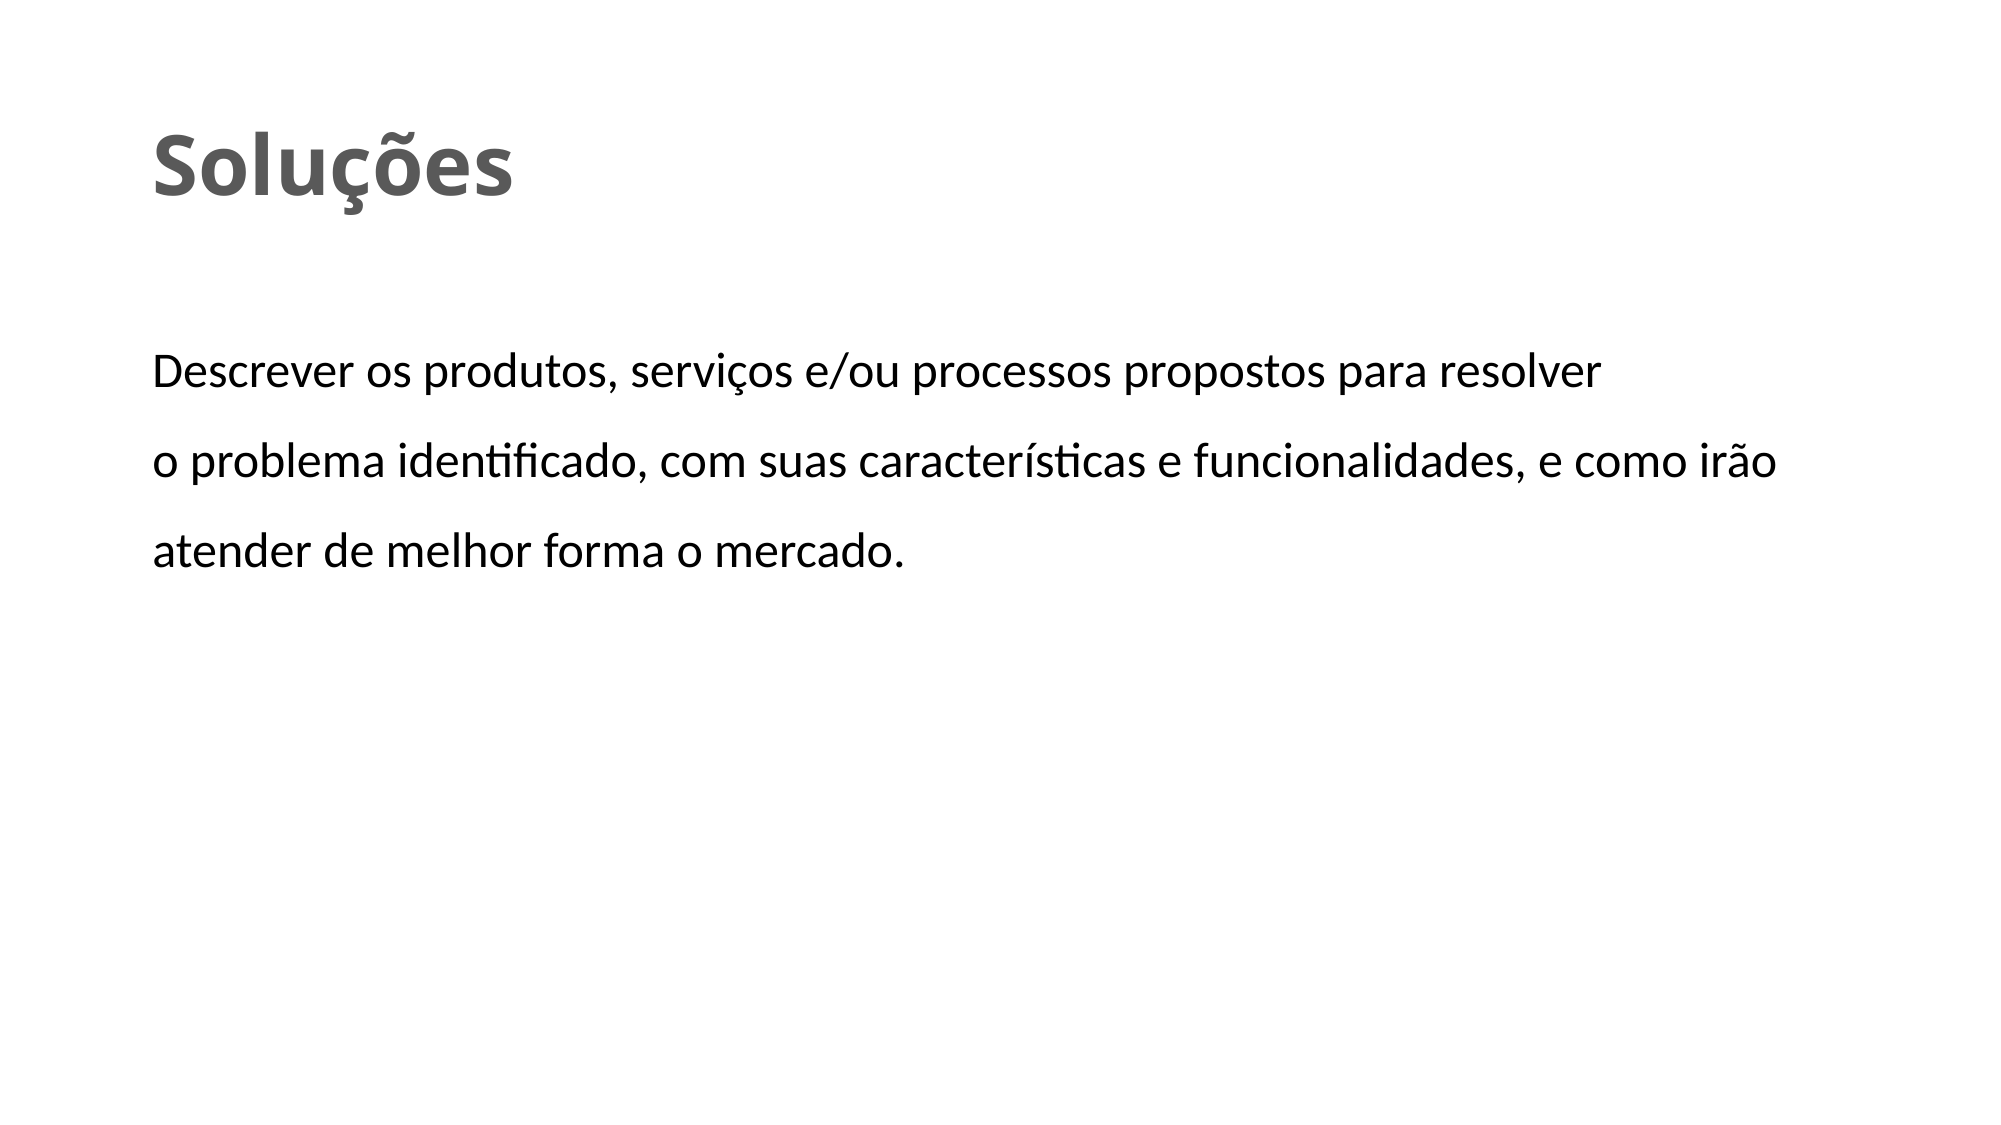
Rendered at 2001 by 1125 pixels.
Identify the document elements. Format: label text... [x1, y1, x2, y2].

title Soluções [137, 59, 1863, 278]
list Descrever os produtos, serviços e/ou processos propostos para resolver o problema identificado, com suas características e funcionalidades, e como irão atender de melhor forma o mercado. [137, 299, 1863, 1014]
